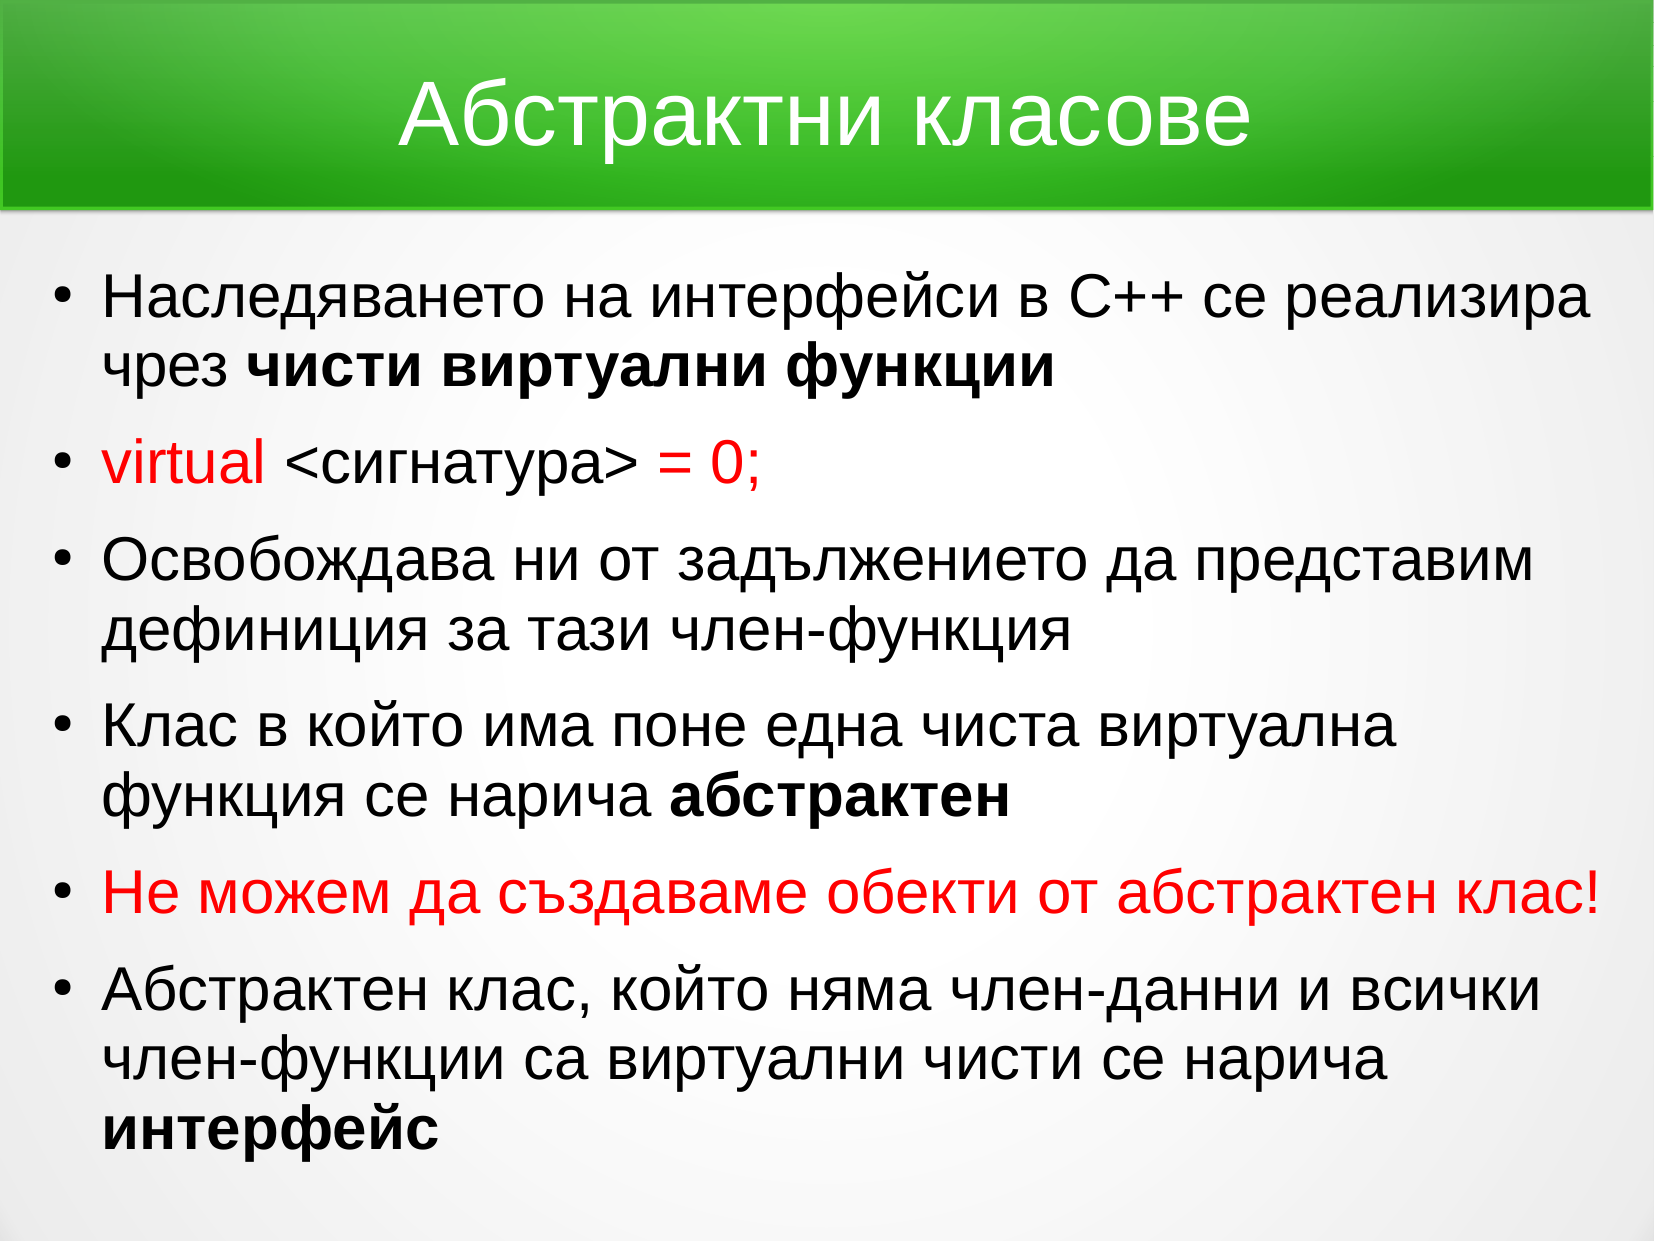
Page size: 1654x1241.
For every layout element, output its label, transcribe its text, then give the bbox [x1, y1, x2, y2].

list Наследяването на интерфейси в C++ се реализира чрез чисти виртуални функции virtual <сигнатура> = 0; Освобождава ни от задължението да представим дефиниция за тази член-функция Клас в който има поне една чиста виртуална функция се нарича абстрактен Не можем да създаваме обекти от абстрактен клас! Абстрактен клас, който няма член-данни и всички член-функции са виртуални чисти се нарича интерфейс [35, 261, 1630, 1182]
title Абстрактни класове [82, 49, 1571, 179]
